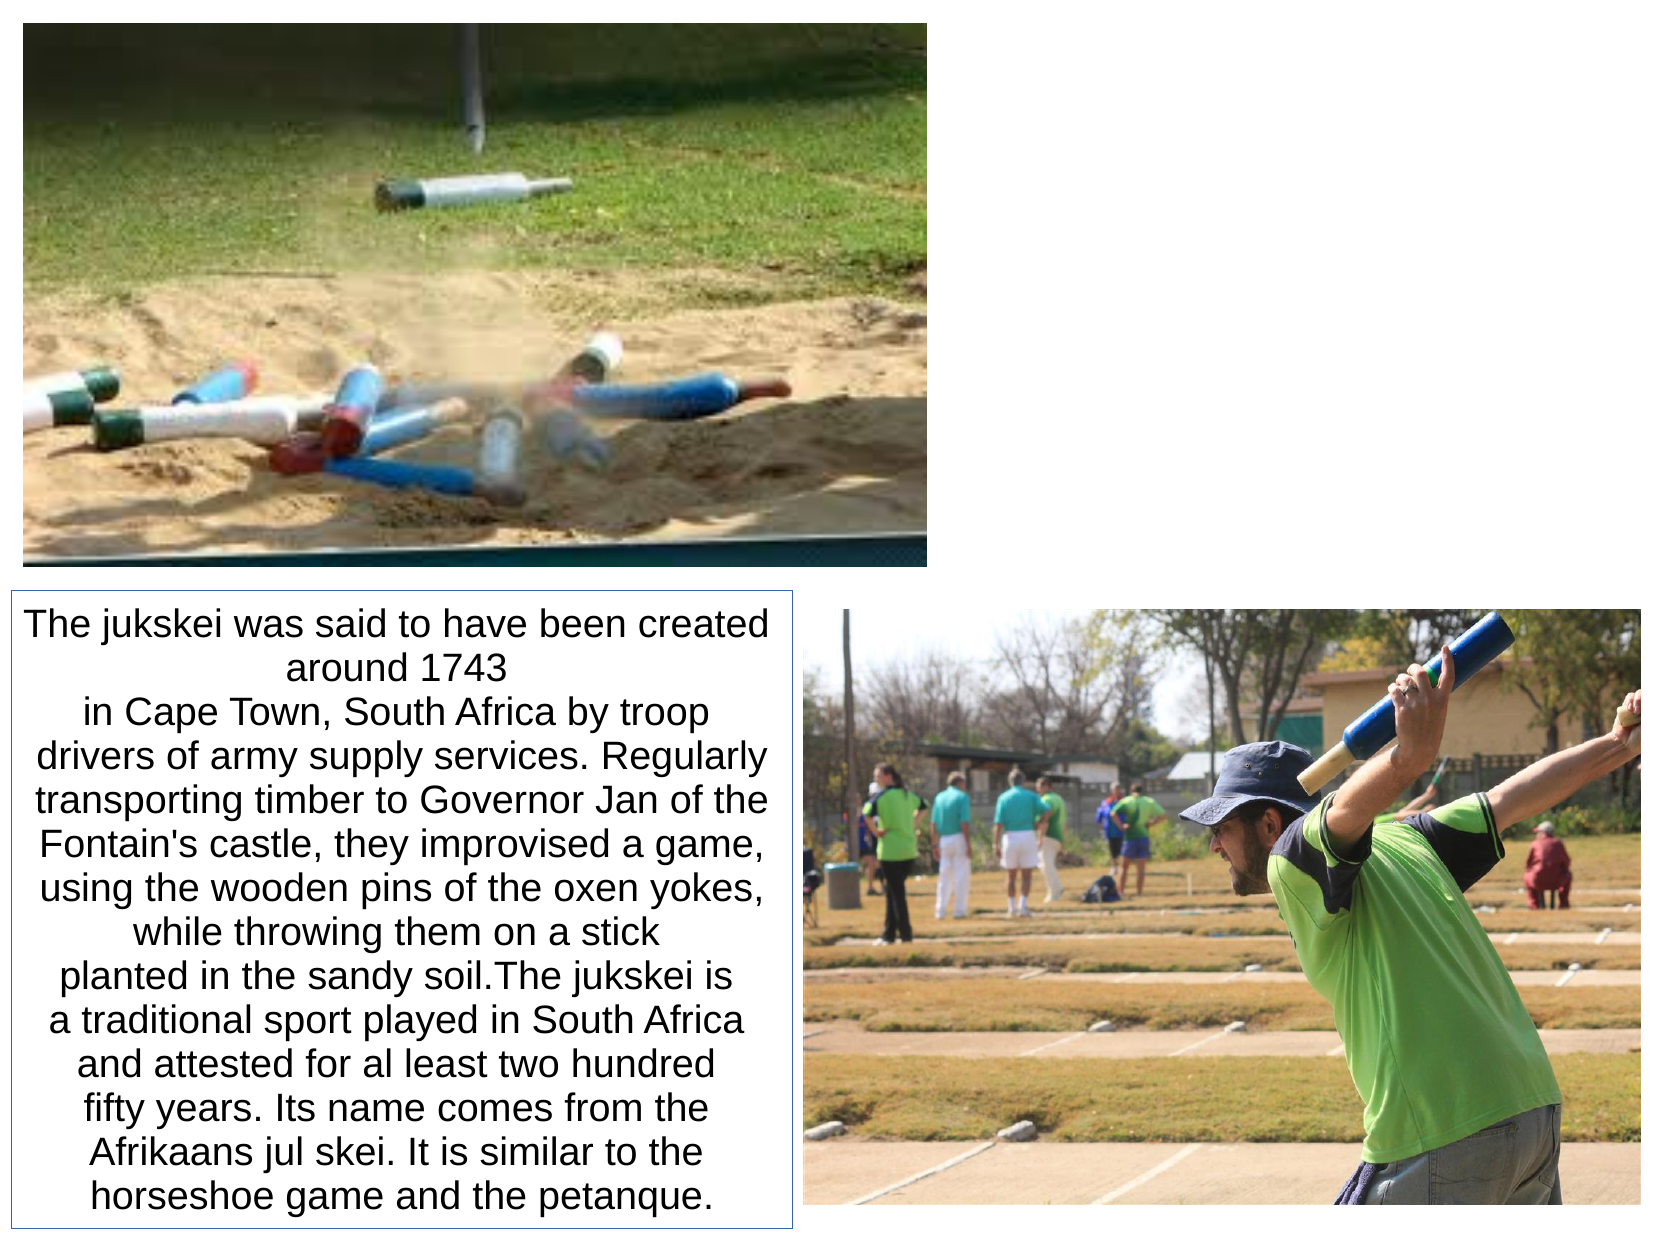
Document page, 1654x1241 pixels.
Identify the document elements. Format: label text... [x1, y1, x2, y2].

picture [803, 609, 1641, 1205]
picture [23, 23, 927, 567]
text_box The jukskei was said to have been created around 1743 in Cape Town, South Africa by troop drivers of army supply services. Regularly transporting timber to Governor Jan of the Fontain's castle, they improvised a game, using the wooden pins of the oxen yokes, while throwing them on a stick planted in the sandy soil.The jukskei is a traditional sport played in South Africa and attested for al least two hundred fifty years. Its name comes from the Afrikaans jul skei. It is similar to the horseshoe game and the petanque. [11, 590, 793, 1229]
